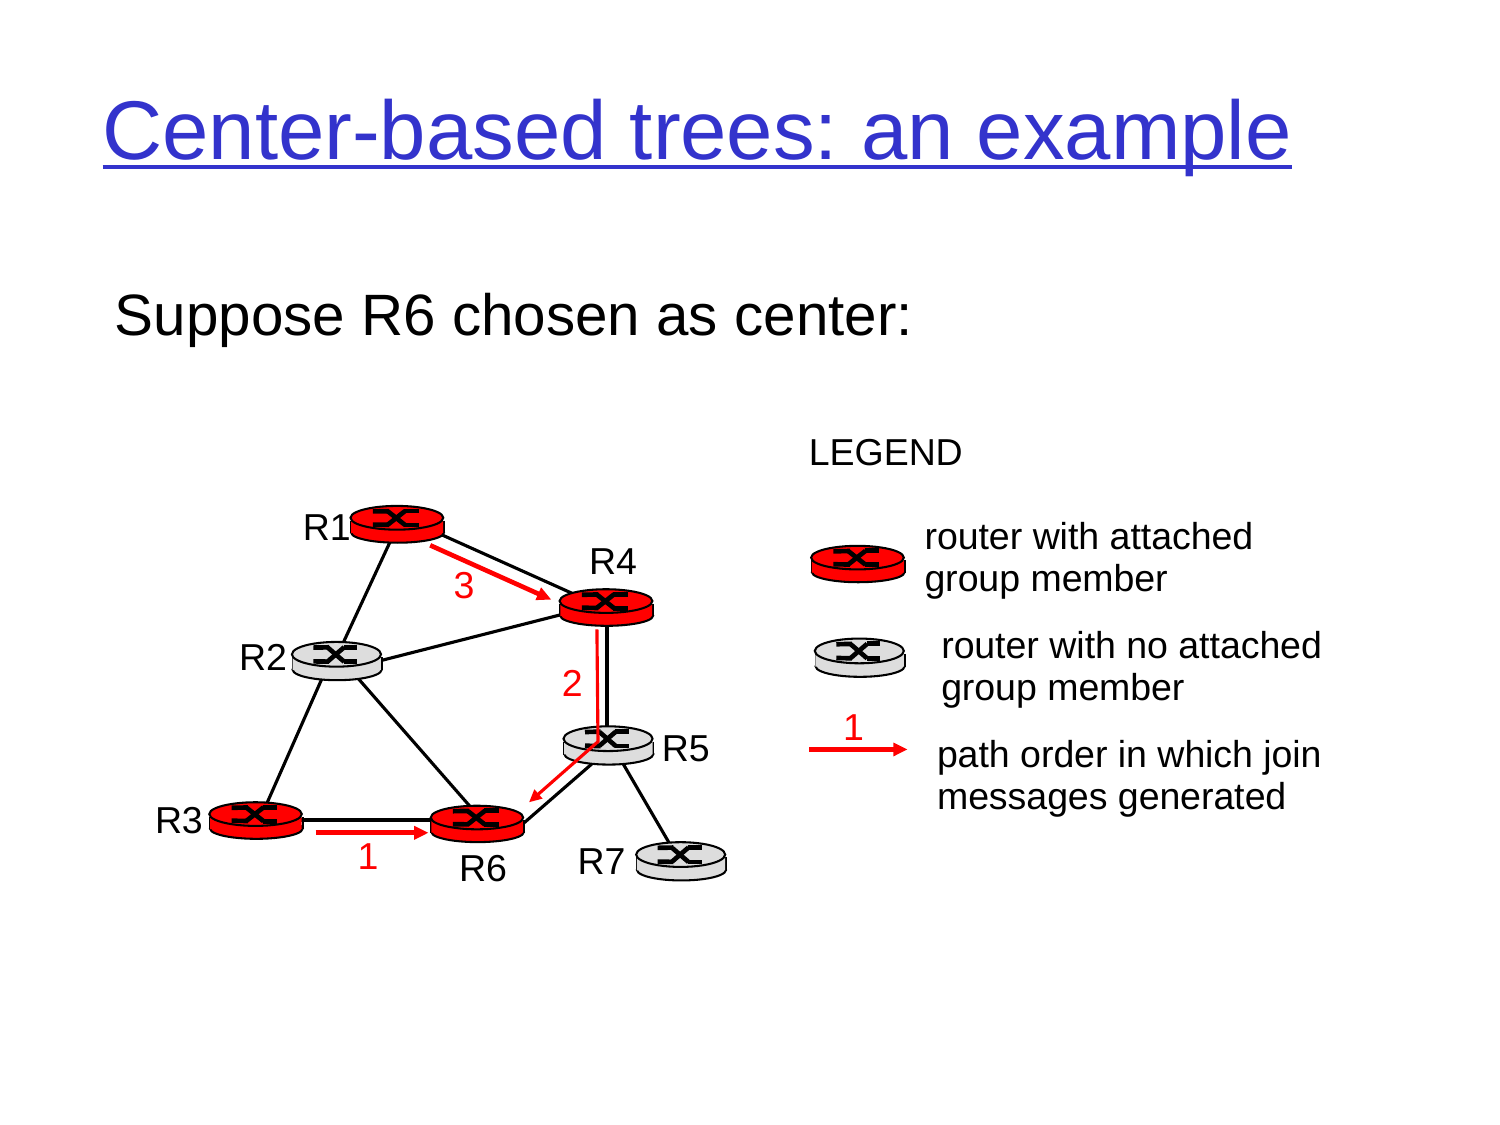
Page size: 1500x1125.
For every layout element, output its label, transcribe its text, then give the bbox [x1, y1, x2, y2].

text_box 1 [828, 698, 879, 757]
text_box 3 [438, 557, 490, 615]
text_box [579, 726, 647, 765]
text_box router with no attached group member [926, 617, 1337, 717]
text_box [366, 505, 444, 543]
text_box [430, 805, 524, 840]
title Center-based trees: an example [87, 37, 1363, 225]
text_box path order in which join messages generated [922, 725, 1420, 826]
text_box [559, 591, 653, 626]
text_box [814, 638, 905, 677]
text_box Suppose R6 chosen as center: [99, 274, 1413, 1038]
text_box R5 [647, 719, 725, 778]
text_box 1 [342, 828, 394, 886]
text_box R3 [140, 792, 218, 850]
text_box [563, 726, 596, 761]
text_box LEGEND [794, 423, 979, 481]
text_box R7 [562, 833, 641, 891]
text_box R2 [224, 628, 302, 687]
text_box [302, 641, 382, 681]
text_box [811, 545, 905, 583]
text_box 2 [547, 655, 598, 713]
text_box [641, 842, 726, 881]
text_box R6 [444, 840, 522, 898]
text_box R4 [574, 533, 652, 591]
text_box [218, 802, 303, 839]
text_box router with attached group member [909, 507, 1269, 608]
text_box R1 [288, 499, 366, 557]
